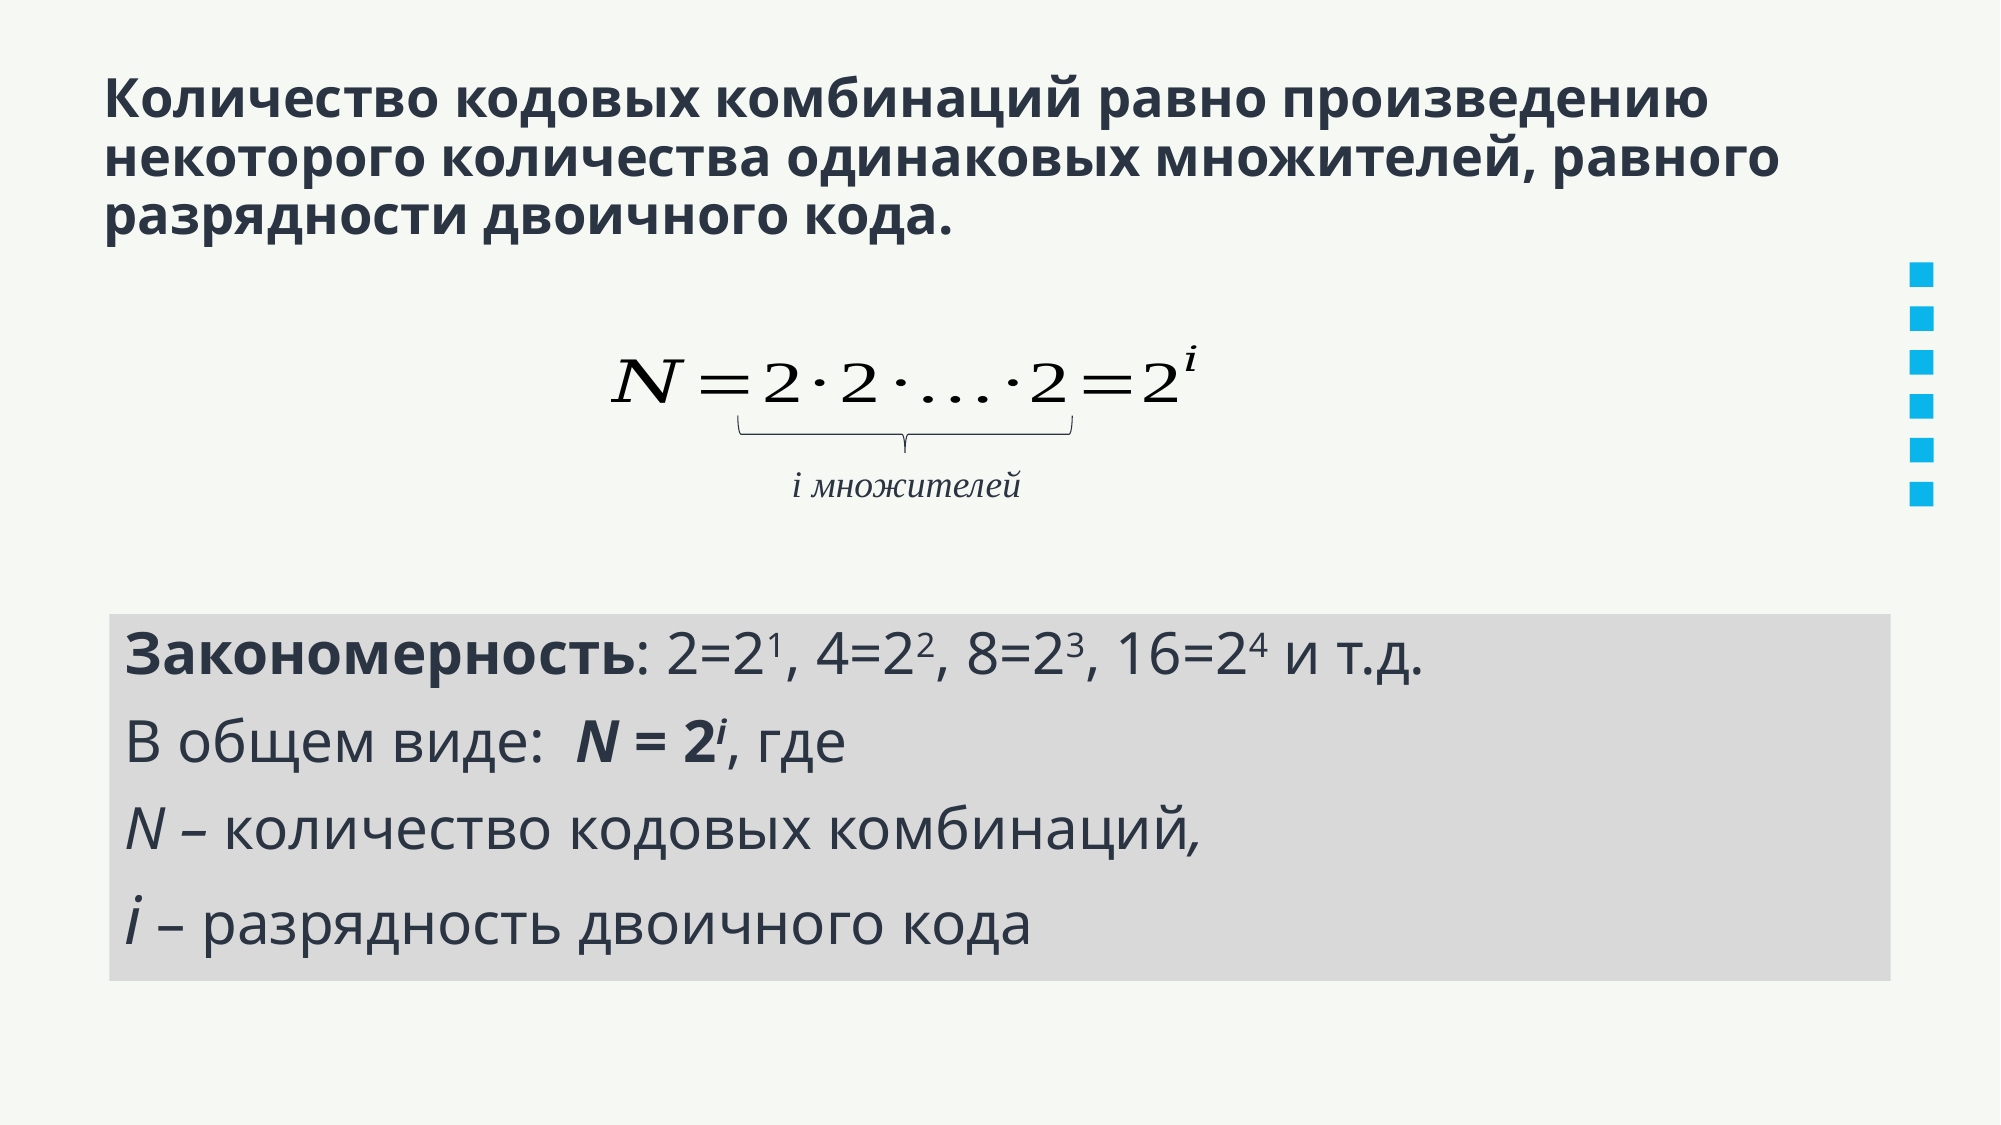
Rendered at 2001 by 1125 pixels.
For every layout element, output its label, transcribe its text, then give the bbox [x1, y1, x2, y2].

text_box i множителей [776, 452, 1112, 513]
title Количество кодовых комбинаций равно произведению некоторого количества одинаковых множителей, равного разрядности двоичного кода. [88, 61, 1871, 341]
chart [611, 341, 1199, 415]
list Закономерность: 2=21, 4=22, 8=23, 16=24 и т.д. В общем виде: N = 2i, где N – количество кодовых комбинаций, i – разрядность двоичного кода [109, 614, 1891, 981]
